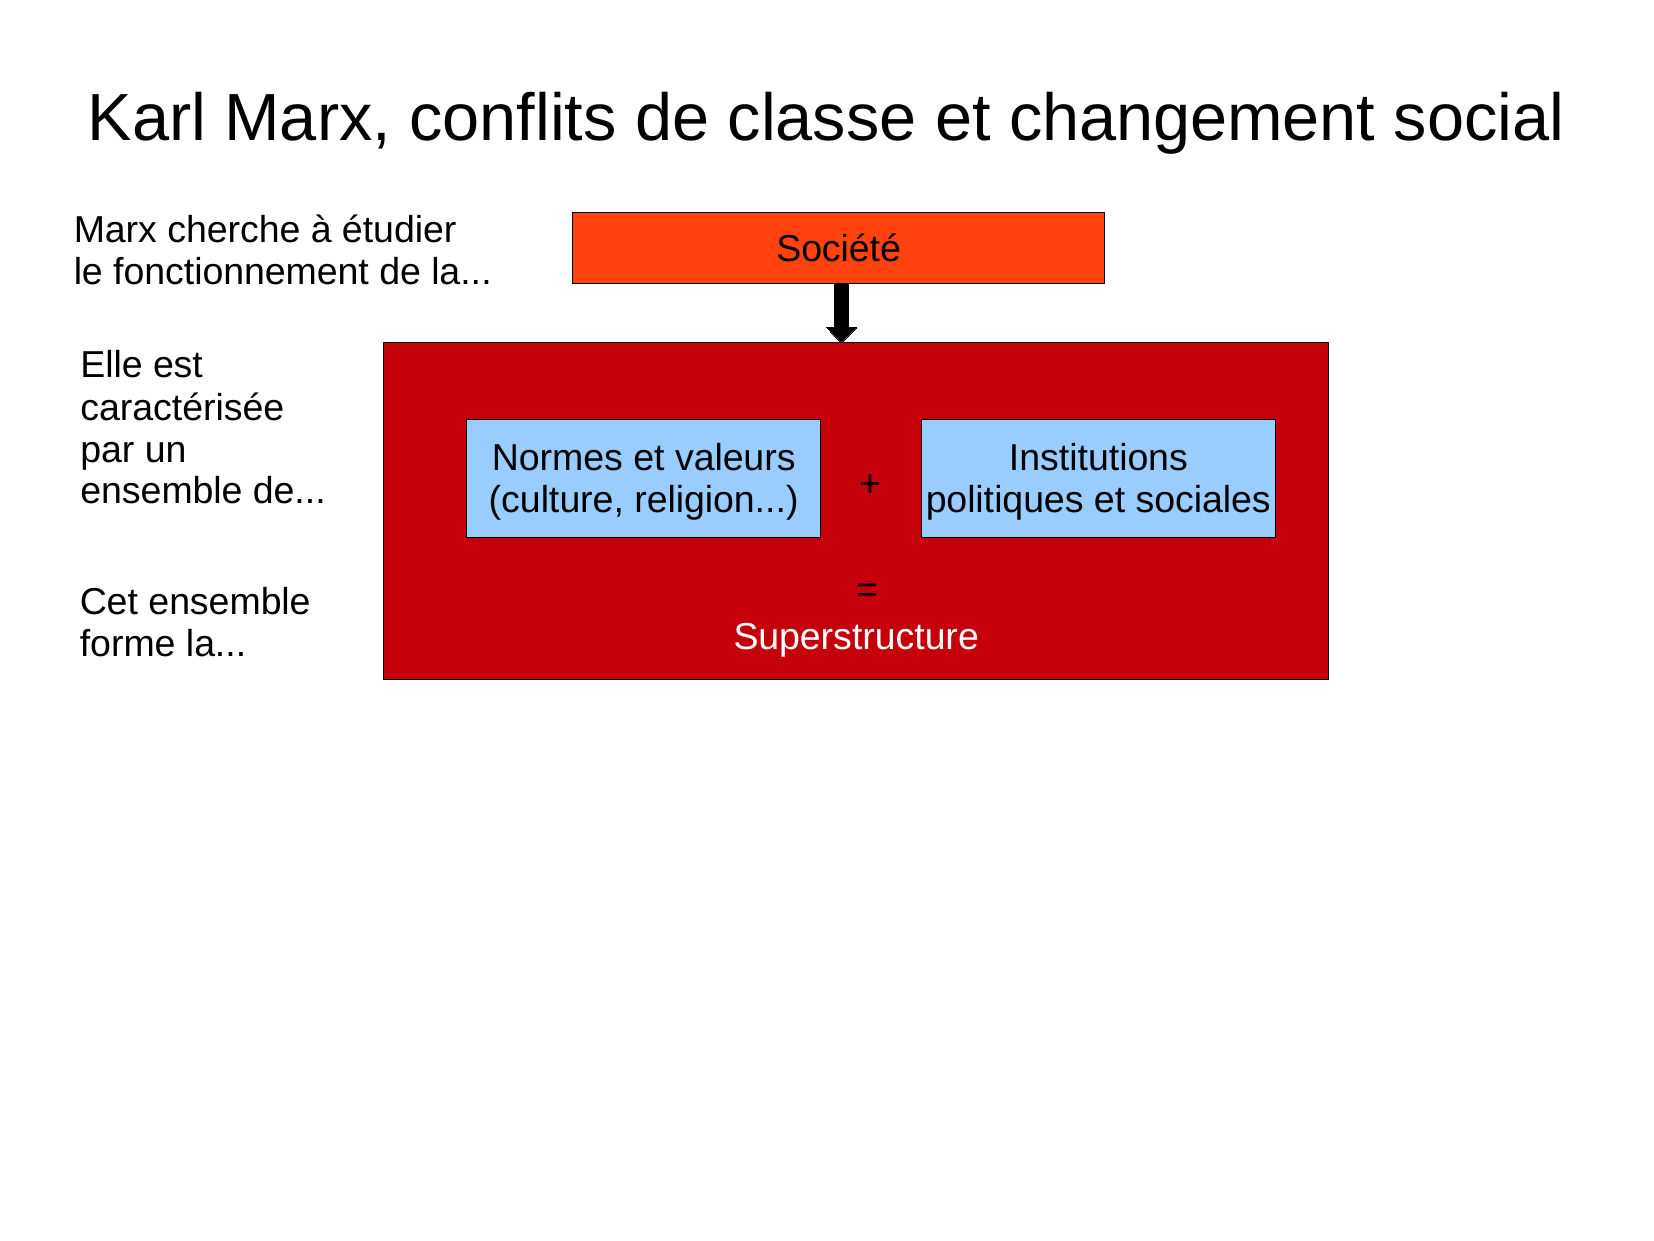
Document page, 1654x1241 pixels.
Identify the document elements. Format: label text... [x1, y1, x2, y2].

text_box = [841, 561, 893, 618]
text_box Elle est caractérisée par un ensemble de... [65, 336, 342, 520]
title Karl Marx, conflits de classe et changement social [82, 56, 1571, 178]
text_box Institutions politiques et sociales [921, 419, 1276, 538]
text_box Cet ensemble forme la... [64, 572, 360, 672]
text_box + [844, 454, 897, 512]
text_box Société [572, 212, 1105, 284]
text_box Marx cherche à étudier le fonctionnement de la... [59, 200, 519, 438]
text_box Superstructure [383, 342, 1329, 680]
text_box [826, 283, 857, 343]
text_box Normes et valeurs (culture, religion...) [466, 419, 821, 538]
